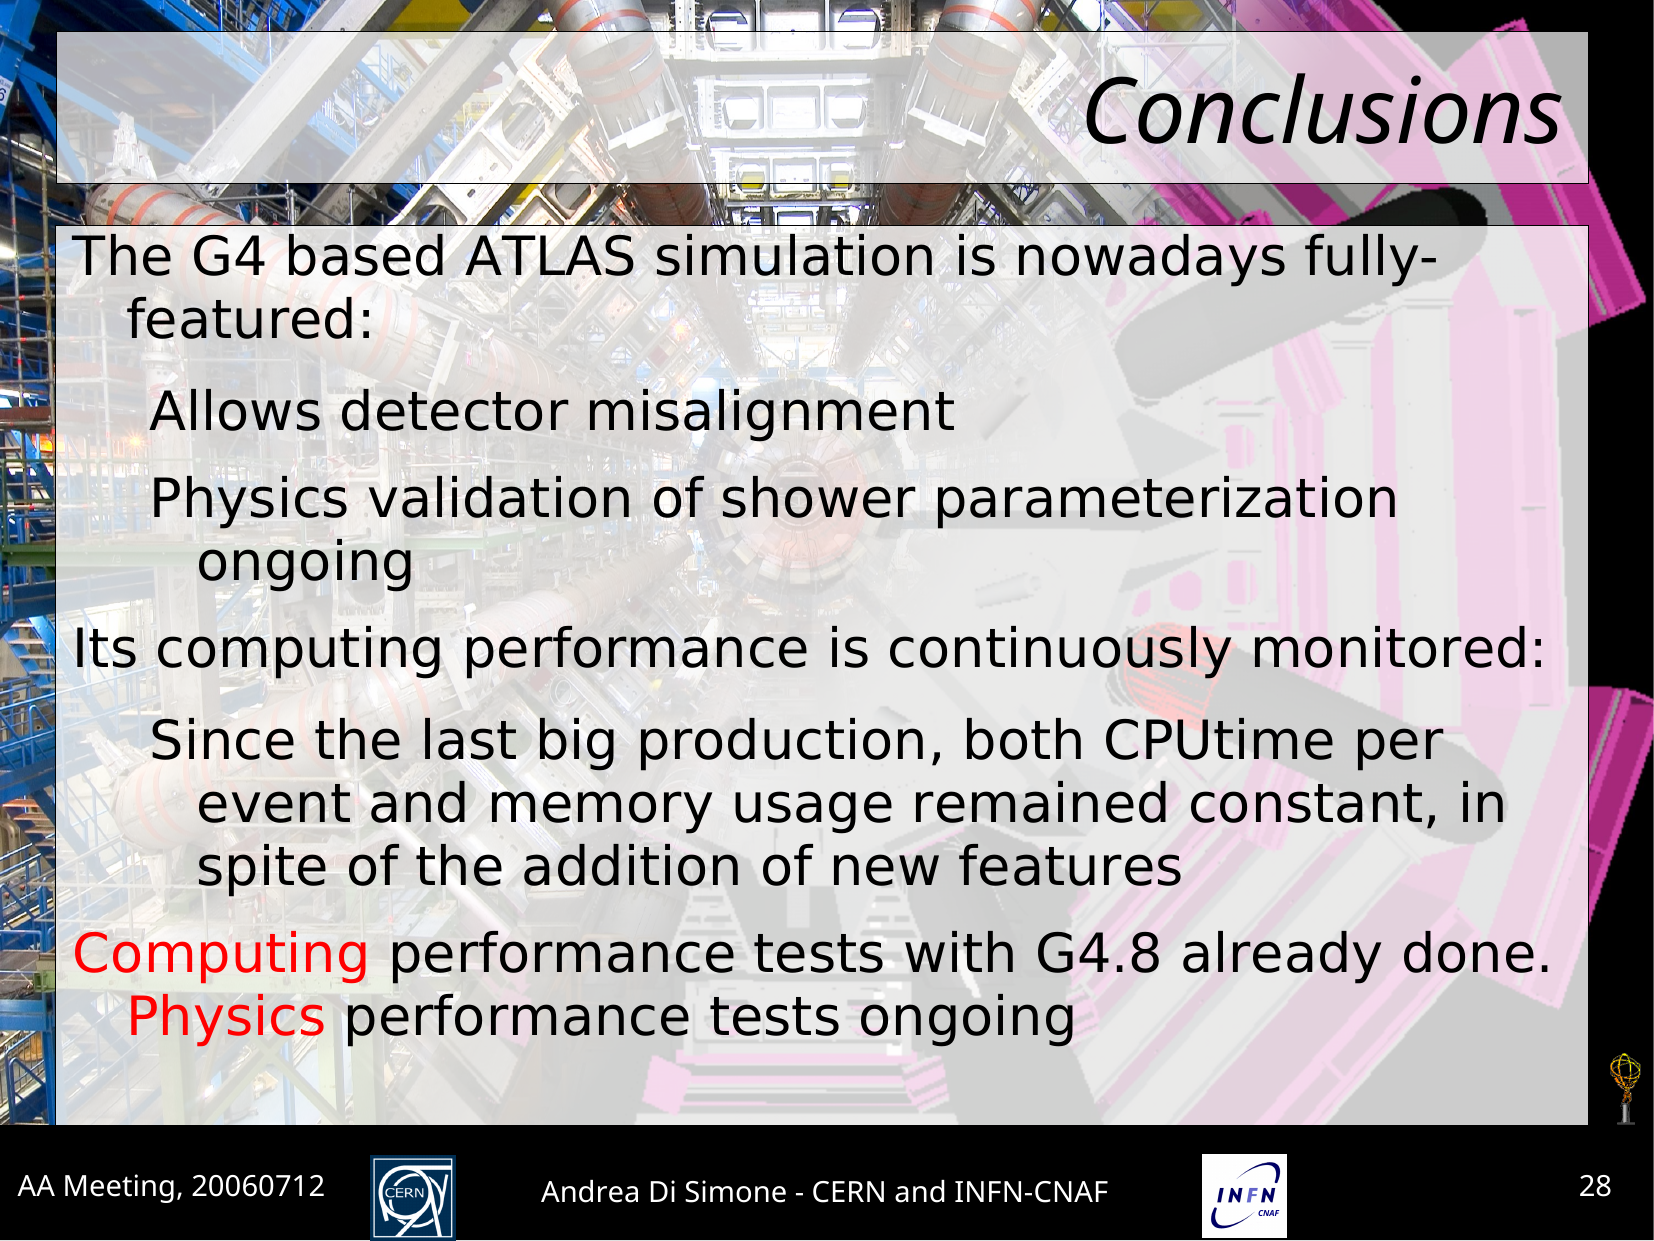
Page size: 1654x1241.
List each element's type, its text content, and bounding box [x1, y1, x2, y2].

picture [1202, 1154, 1287, 1238]
picture [0, 0, 1654, 1125]
list The G4 based ATLAS simulation is nowadays fully-featured: Allows detector misalignment Physics validation of shower parameterization ongoing Its computing performance is continuously monitored: Since the last big production, both CPUtime per event and memory usage remained constant, in spite of the addition of new features Computing performance tests with G4.8 already done. Physics performance tests ongoing [55, 225, 1589, 1126]
title Conclusions [56, 31, 1589, 184]
picture [370, 1155, 456, 1241]
